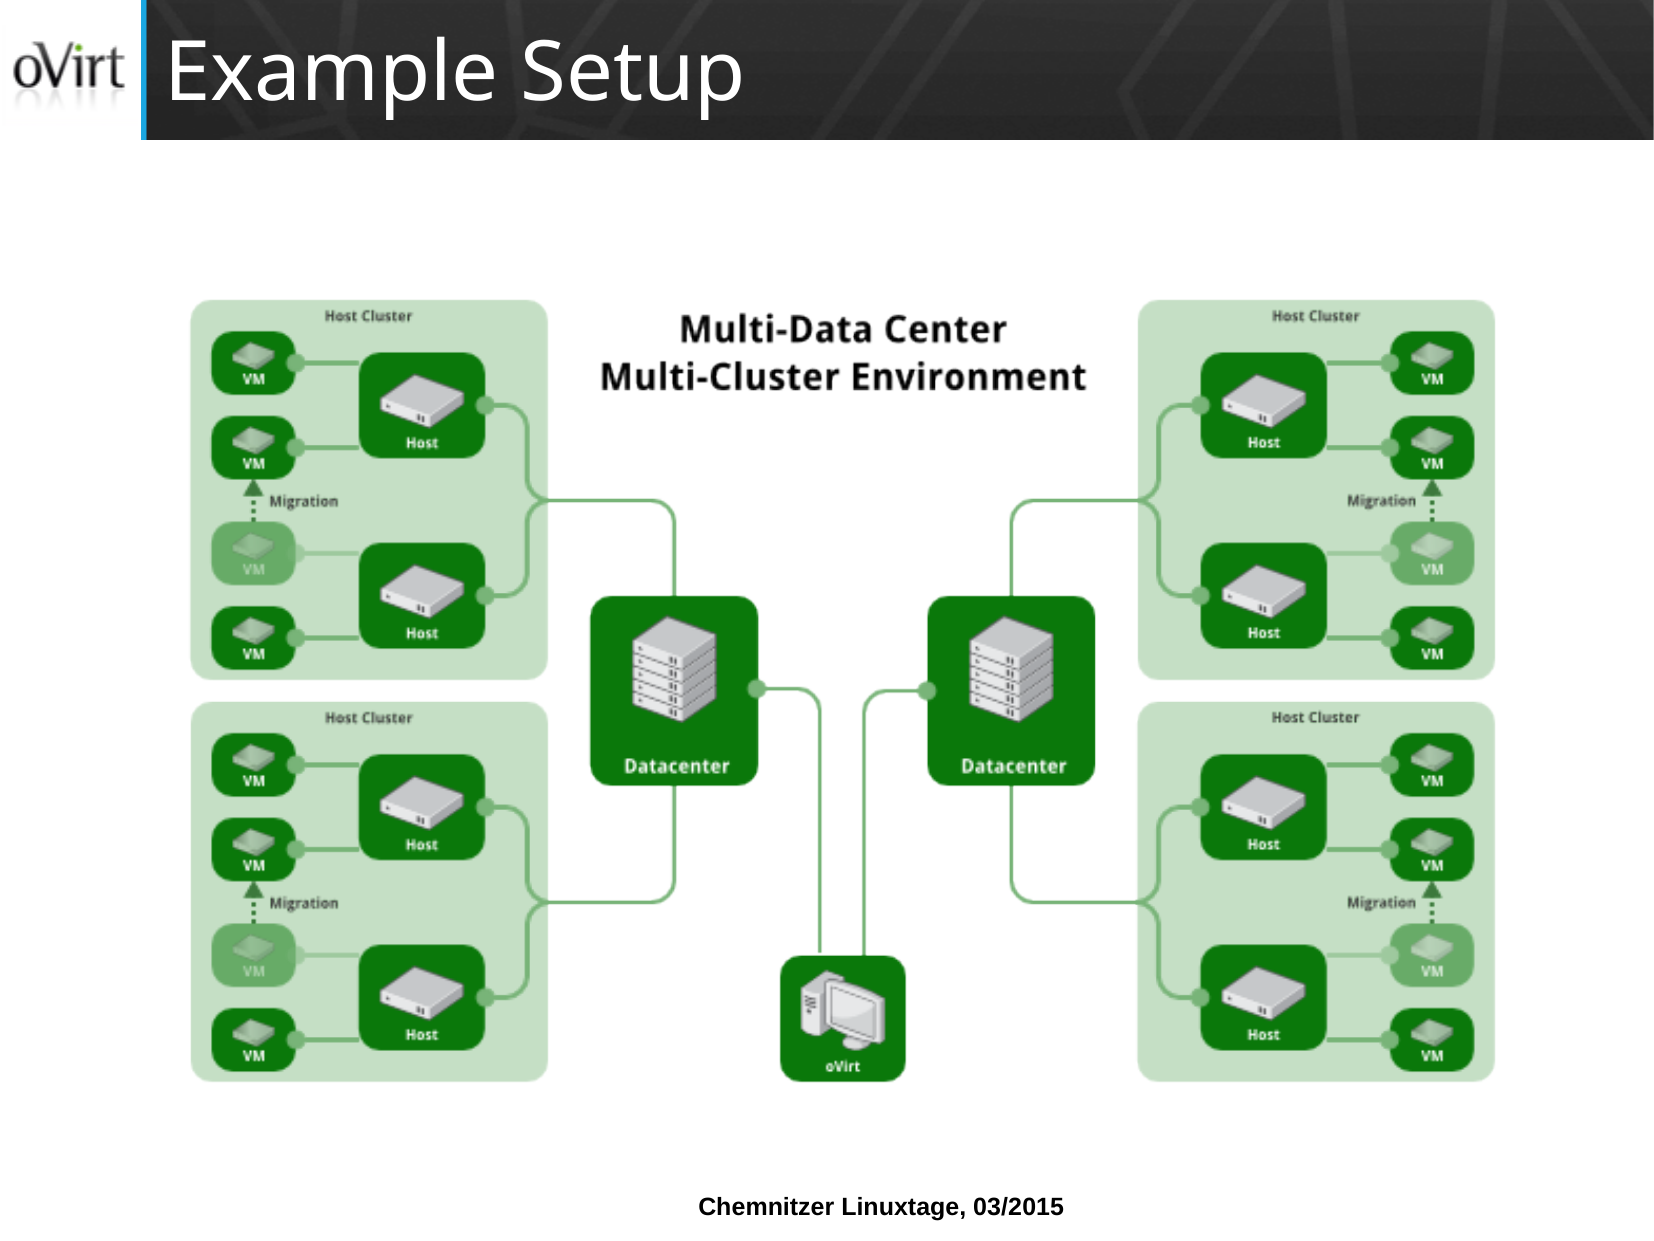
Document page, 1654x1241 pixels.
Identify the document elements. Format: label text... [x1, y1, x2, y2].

picture [149, 279, 1538, 1125]
picture [0, 0, 1654, 140]
title Example Setup [164, 18, 1653, 119]
